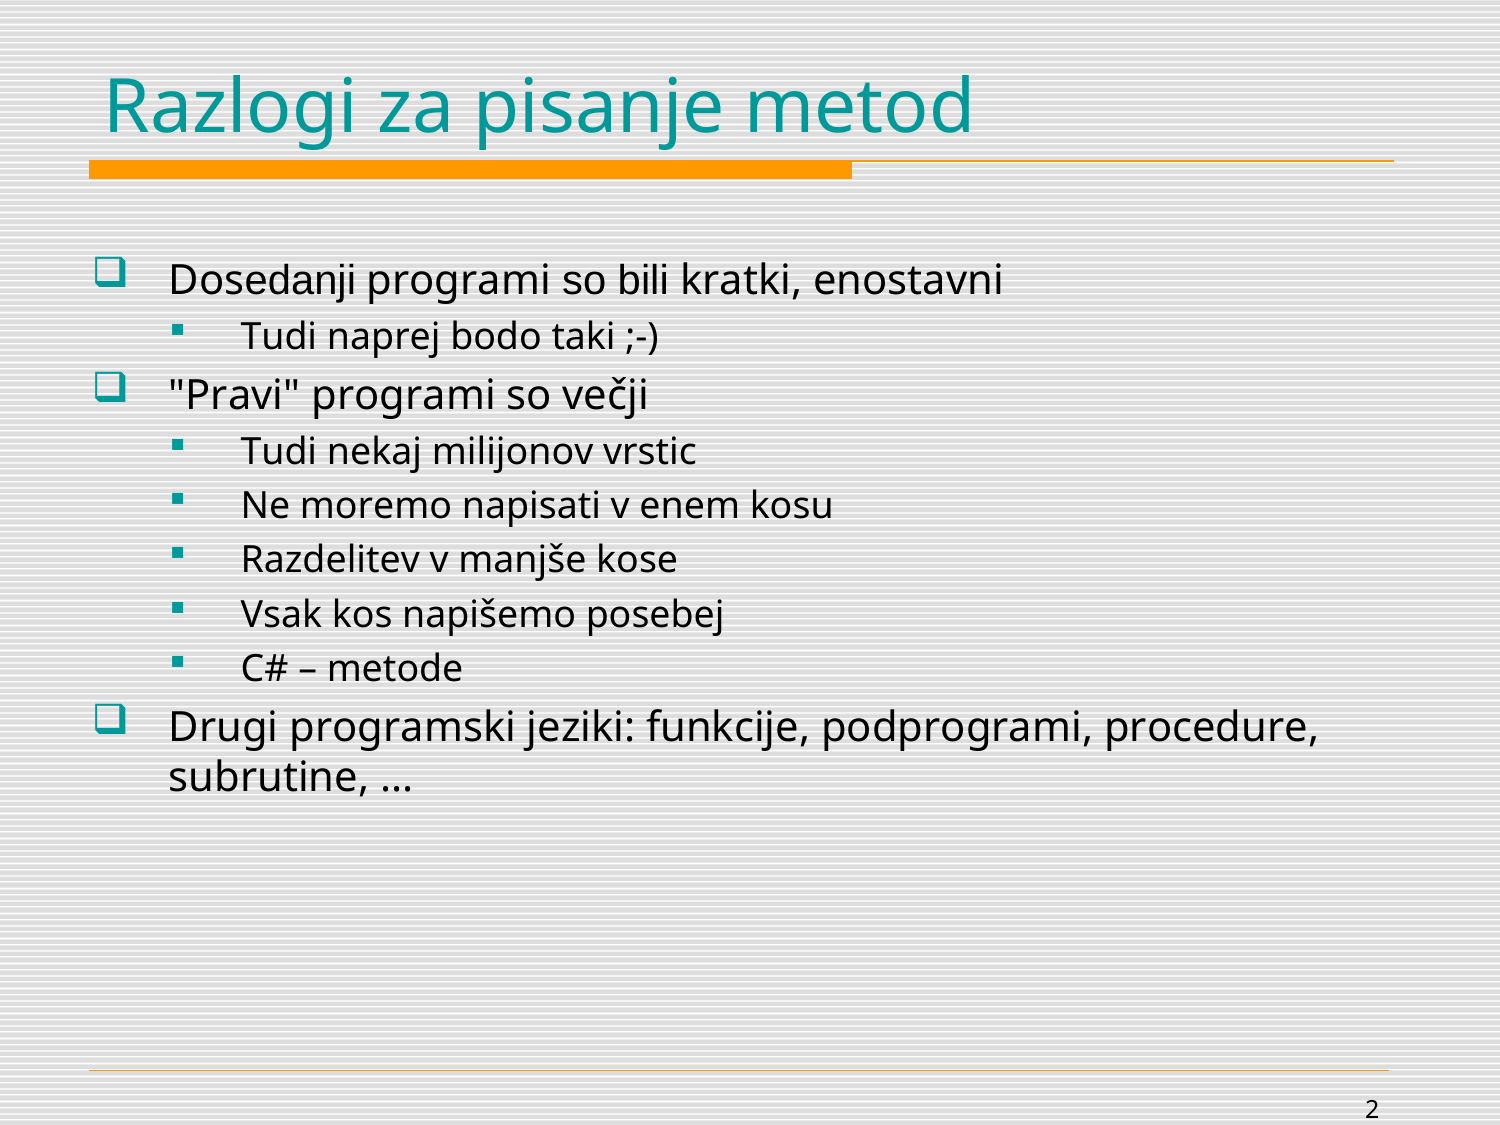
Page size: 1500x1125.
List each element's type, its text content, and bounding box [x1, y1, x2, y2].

picture [0, 0, 1500, 1125]
text_box <number> [1068, 1085, 1394, 1125]
list Dosedanji programi so bili kratki, enostavni Tudi naprej bodo taki ;-) "Pravi" programi so večji Tudi nekaj milijonov vrstic Ne moremo napisati v enem kosu Razdelitev v manjše kose Vsak kos napišemo posebej C# – metode Drugi programski jeziki: funkcije, podprogrami, procedure, subrutine, ... [76, 184, 1471, 1024]
title Razlogi za pisanje metod [88, 42, 1401, 155]
